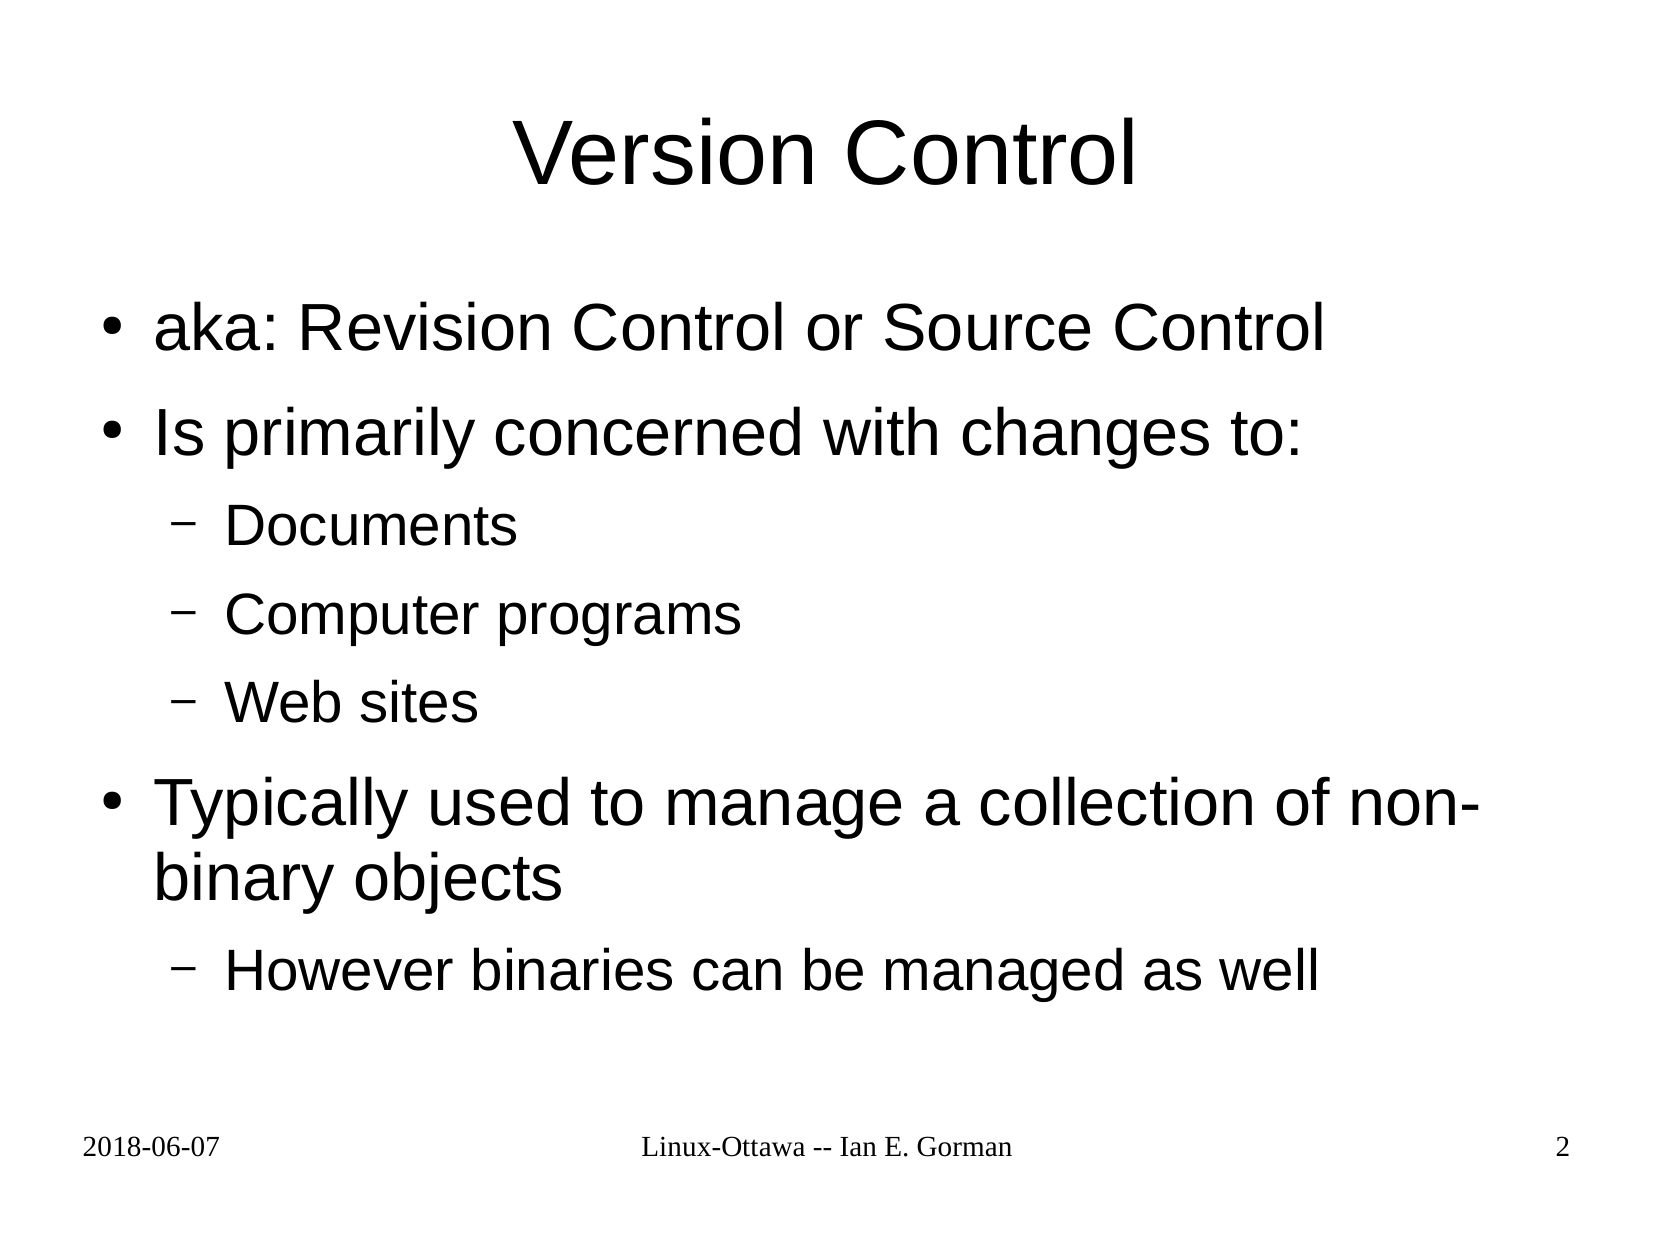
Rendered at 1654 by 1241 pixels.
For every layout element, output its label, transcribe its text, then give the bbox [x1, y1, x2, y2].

title Version Control [82, 49, 1571, 257]
list aka: Revision Control or Source Control Is primarily concerned with changes to: Documents Computer programs Web sites Typically used to manage a collection of non-binary objects However binaries can be managed as well [82, 290, 1571, 1096]
